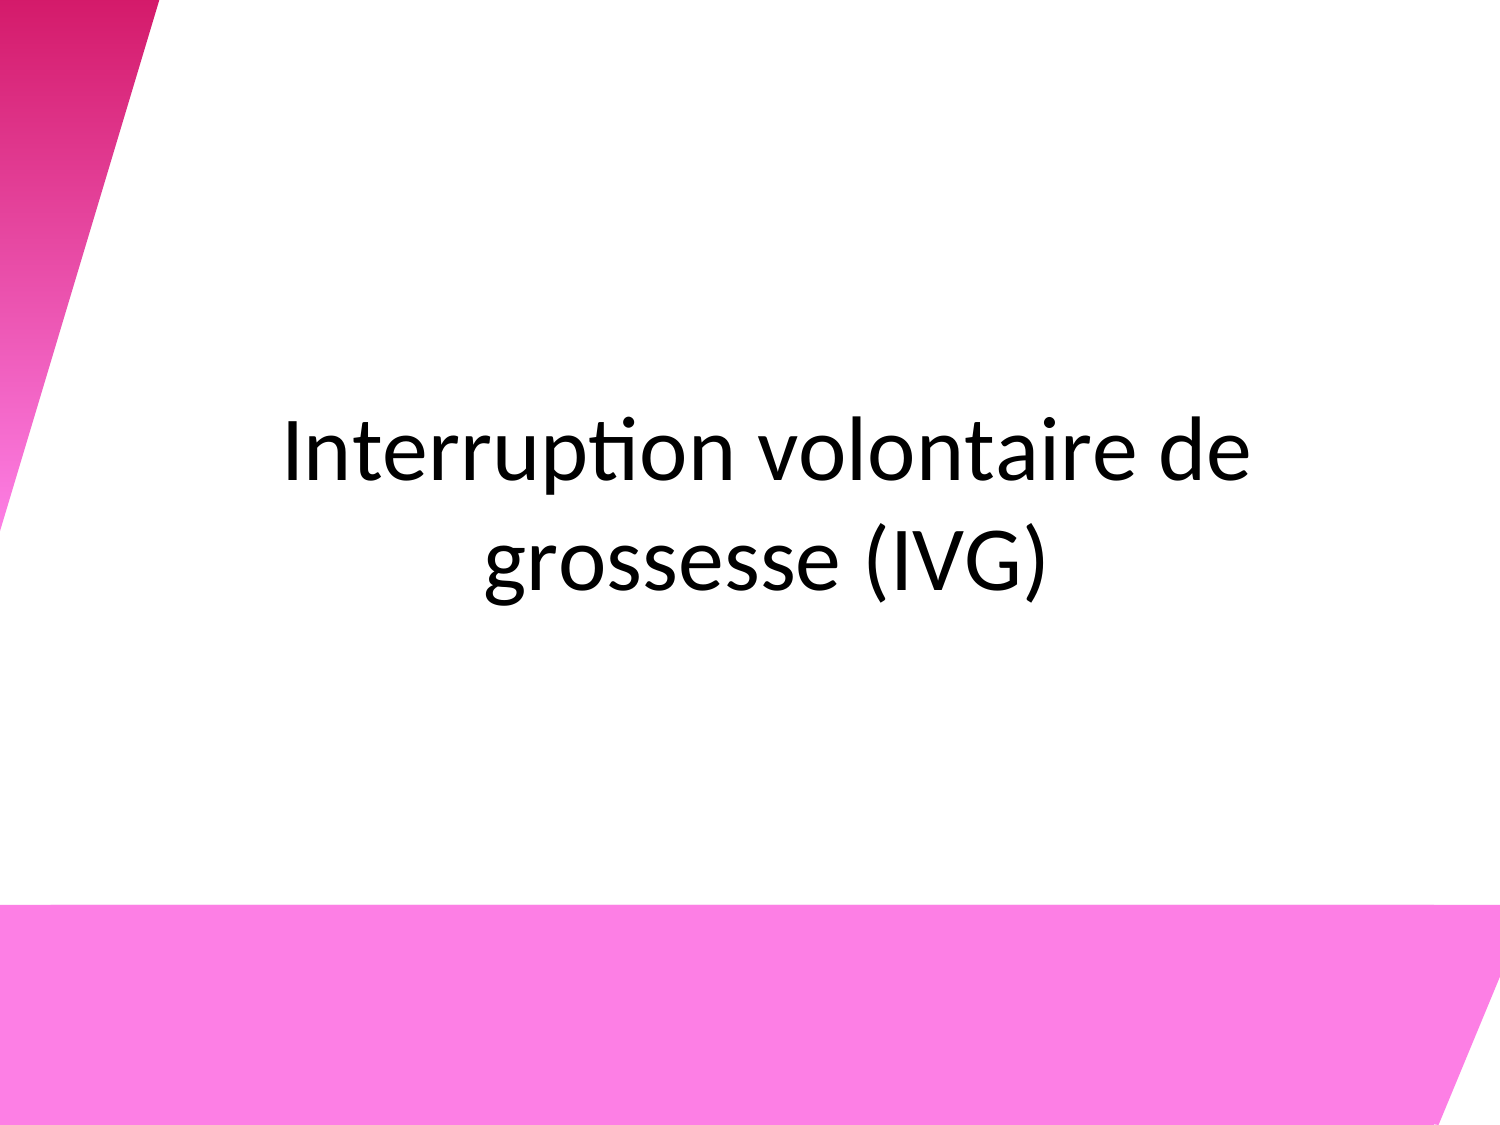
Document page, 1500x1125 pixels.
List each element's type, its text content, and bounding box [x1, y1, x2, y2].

text_box [0, 904, 1500, 1125]
title Interruption volontaire de grossesse (IVG) [129, 377, 1405, 620]
text_box [0, 0, 160, 532]
